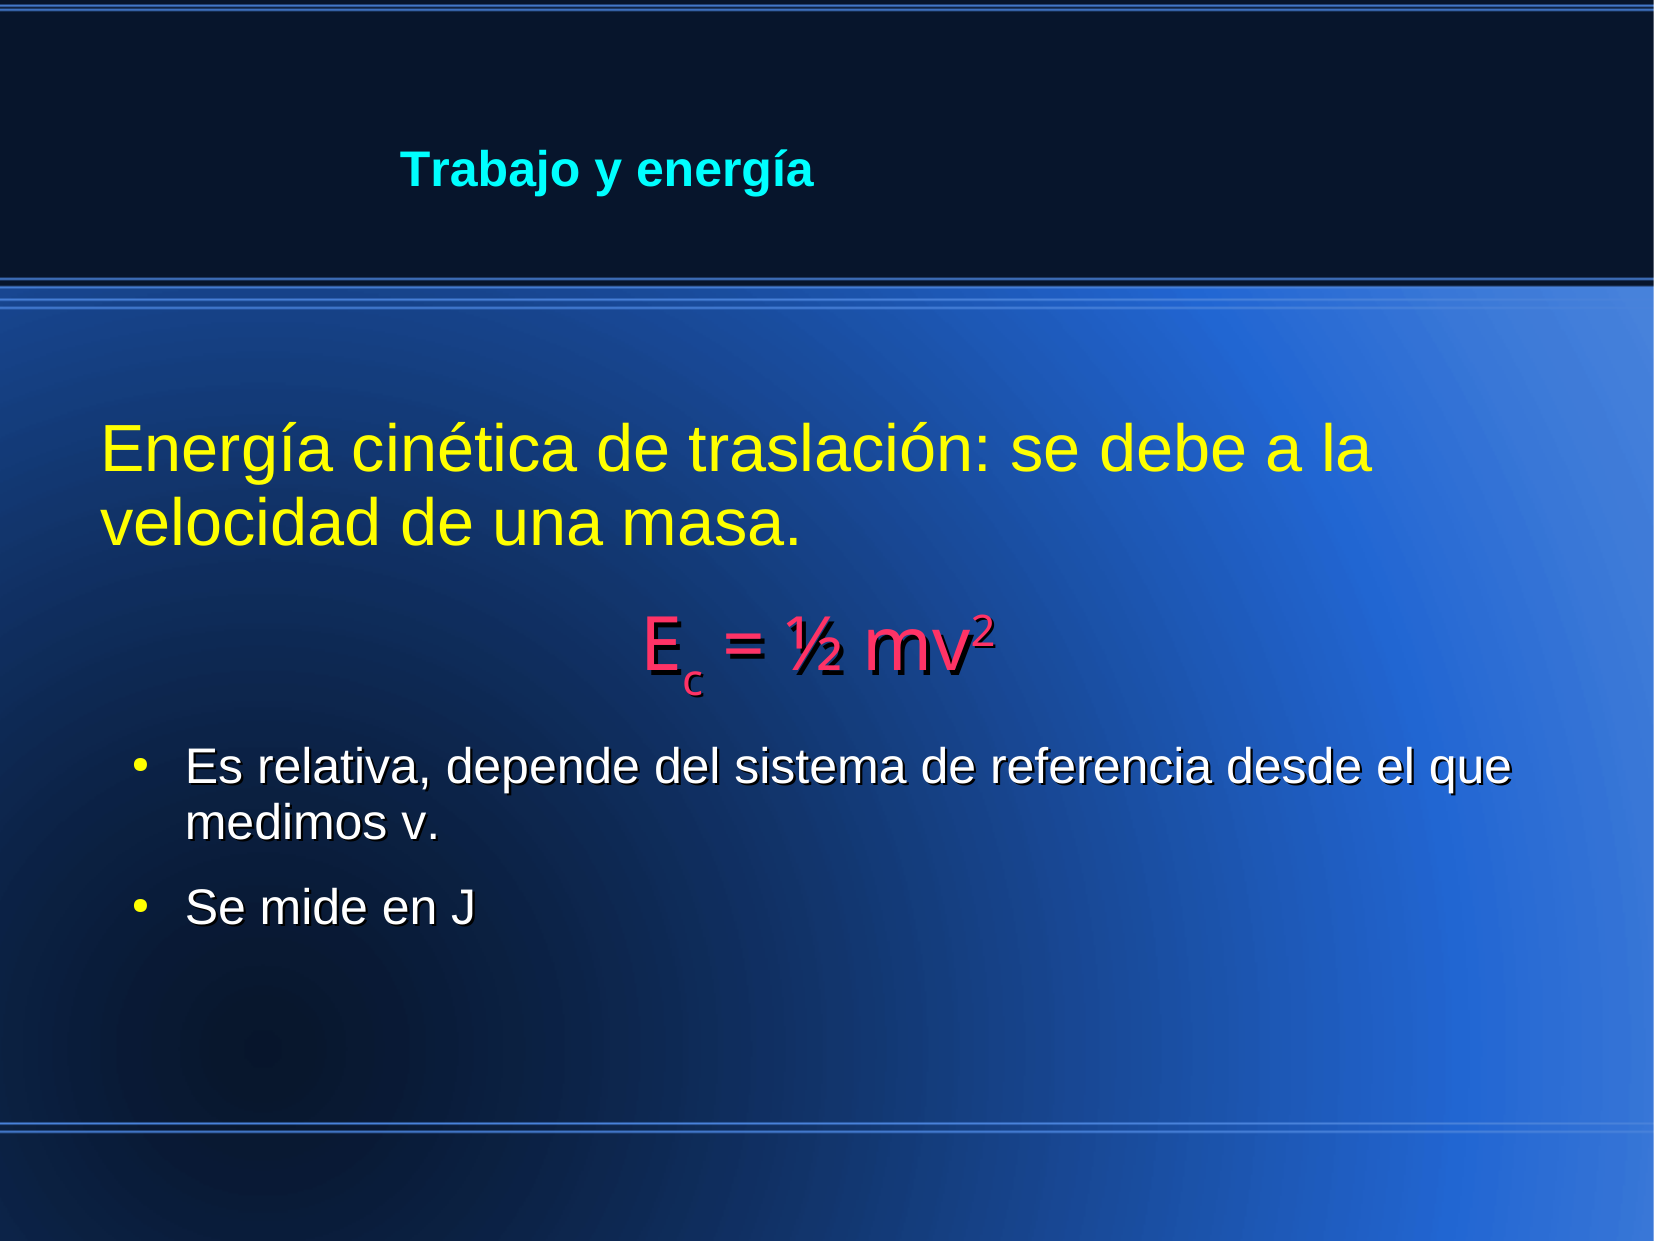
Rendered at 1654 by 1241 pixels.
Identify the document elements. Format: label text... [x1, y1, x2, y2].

text_box Es relativa, depende del sistema de referencia desde el que medimos v. Se mide en J [113, 738, 1595, 937]
picture [0, 0, 1654, 1241]
title Trabajo y energía [32, 118, 1182, 220]
list Energía cinética de traslación: se debe a la velocidad de una masa. [29, 306, 1595, 562]
text_box Ec = ½ mv2 [265, 590, 1300, 708]
